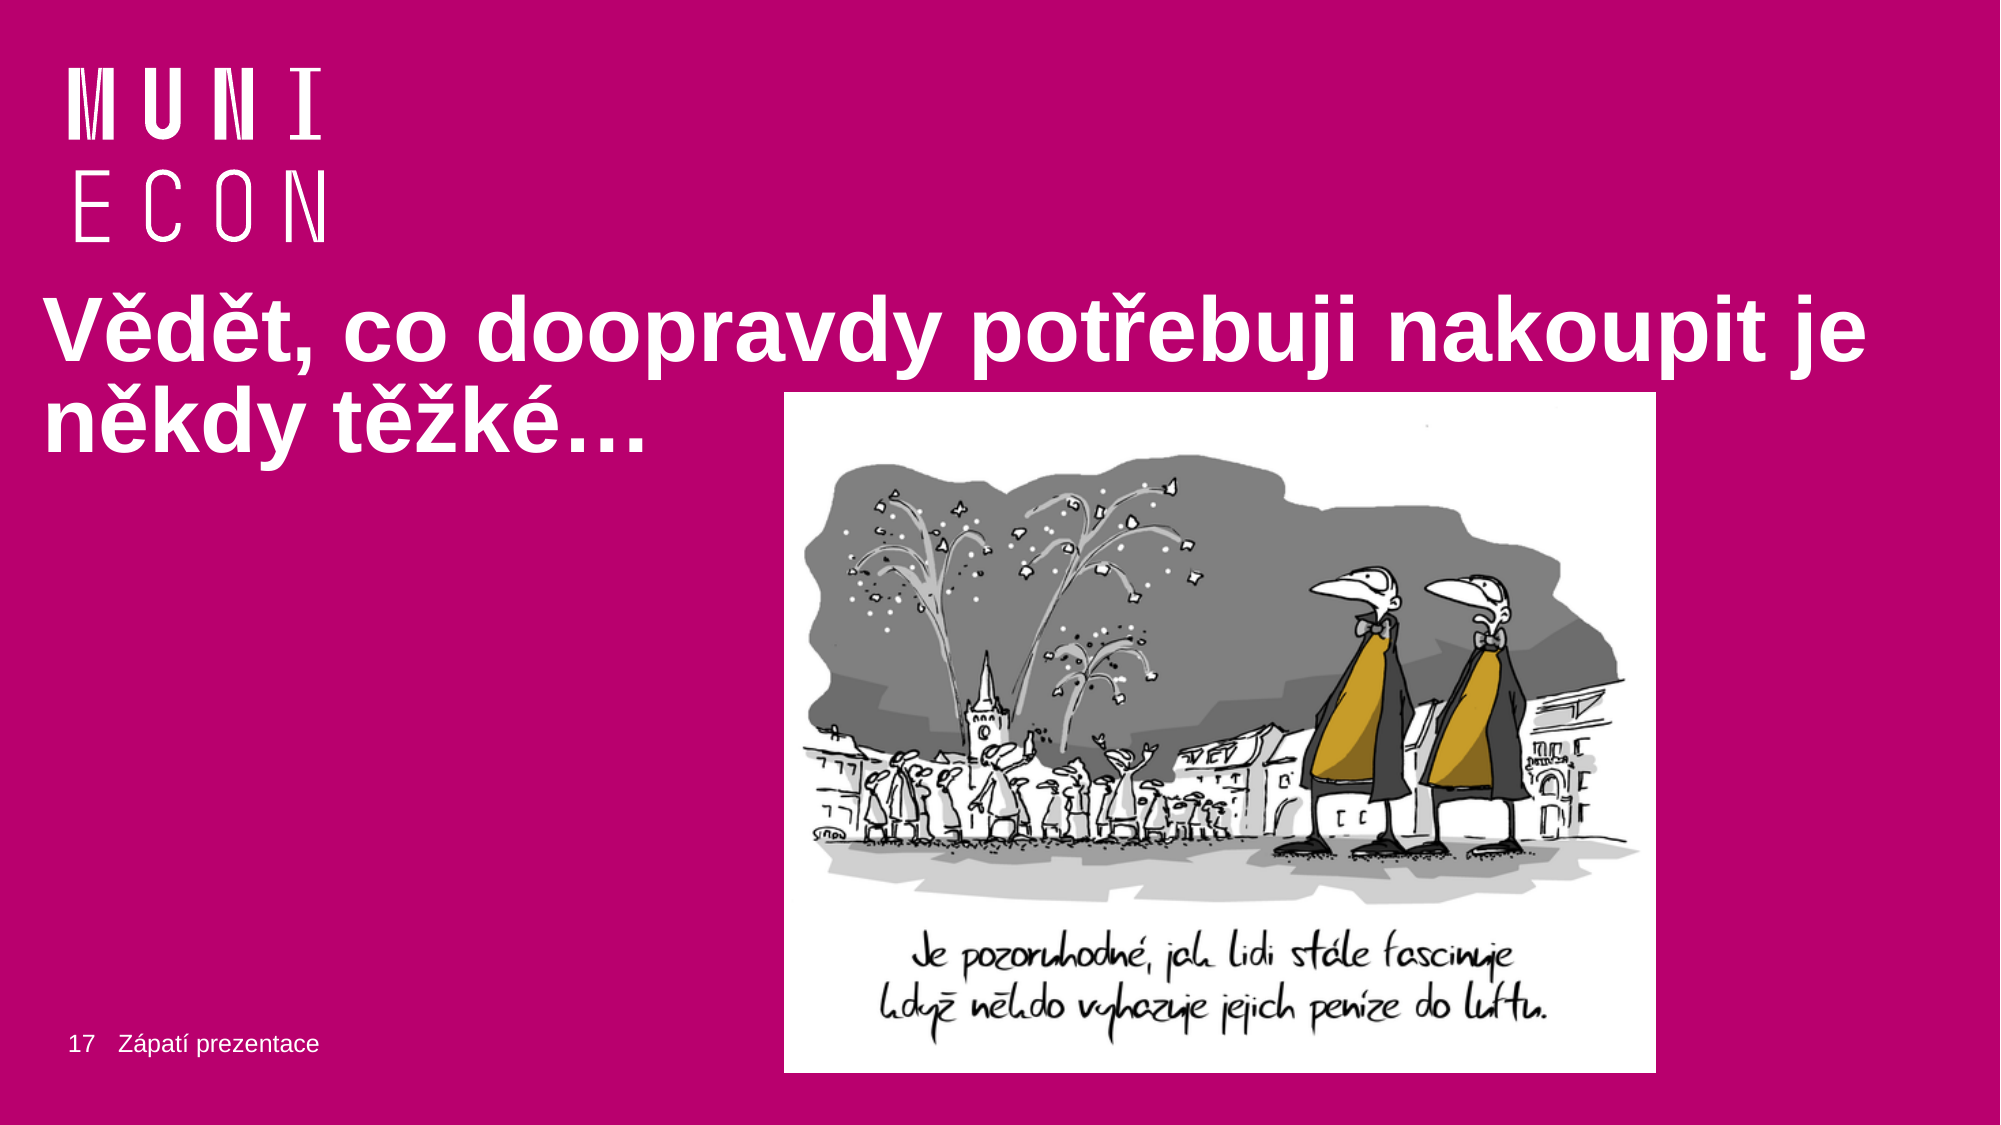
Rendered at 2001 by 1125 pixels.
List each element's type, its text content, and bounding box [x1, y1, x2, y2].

title Vědět, co doopravdy potřebuji nakoupit je někdy těžké… [42, 287, 1907, 480]
text_box [67, 1021, 110, 1063]
text_box Zápatí prezentace [118, 1021, 784, 1063]
picture [784, 392, 1656, 1073]
